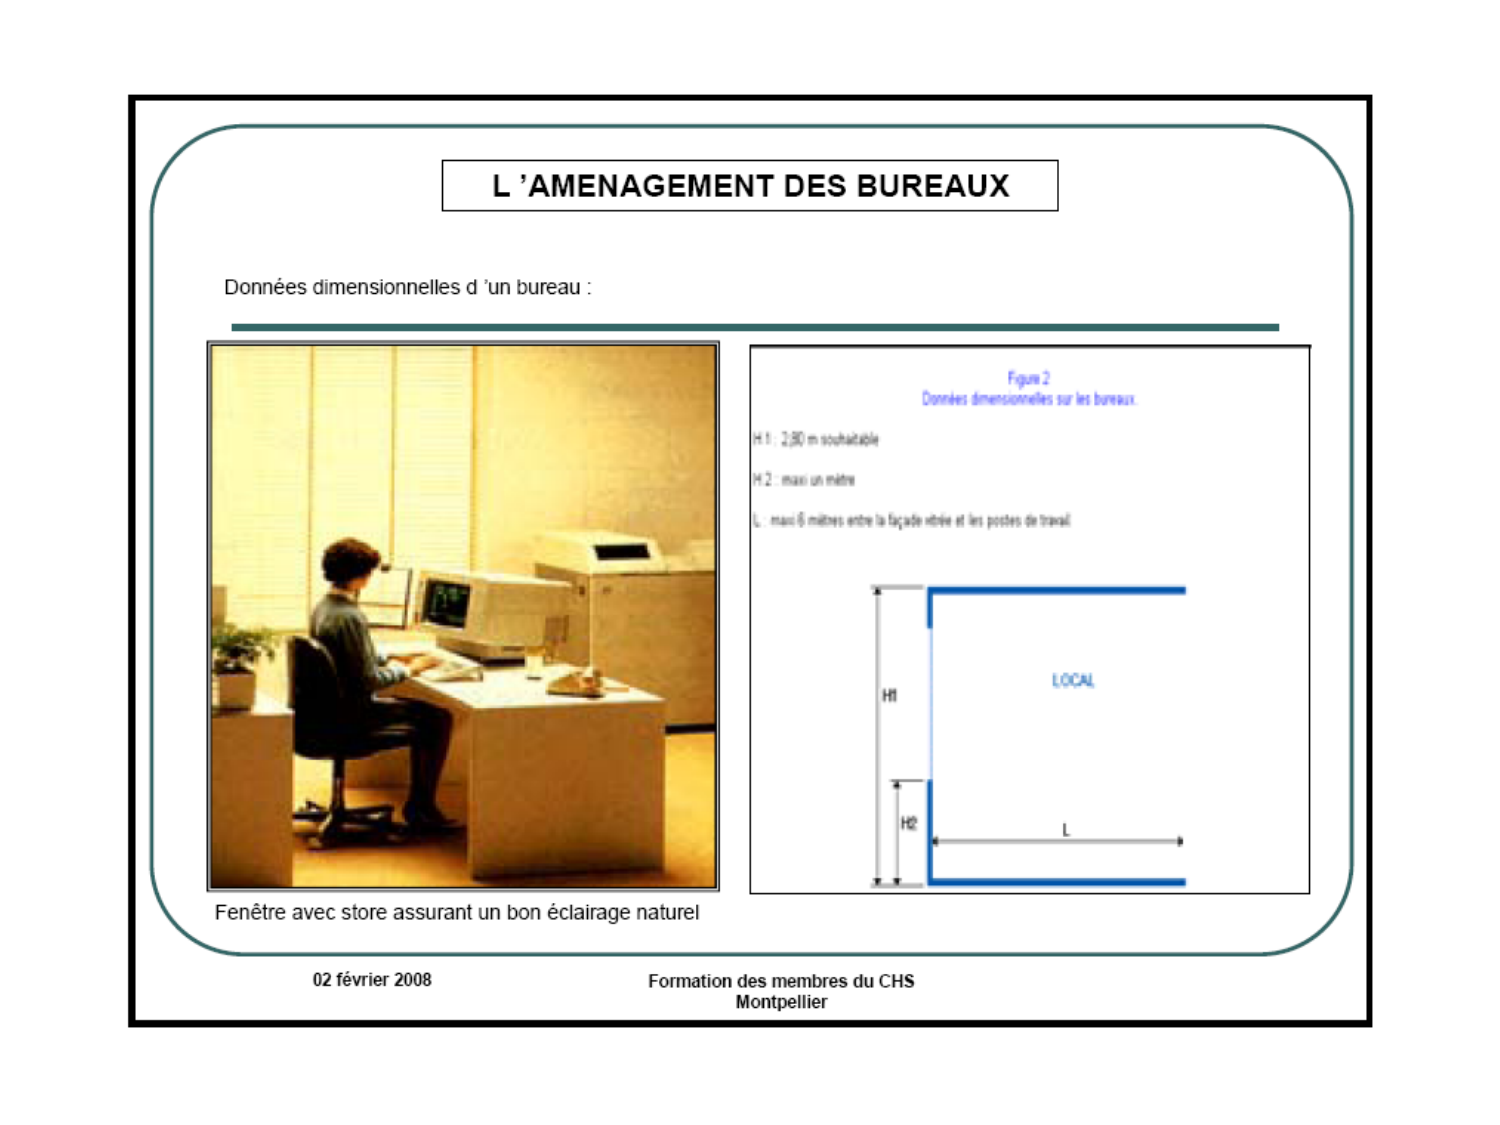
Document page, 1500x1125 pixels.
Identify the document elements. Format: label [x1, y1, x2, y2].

picture [118, 89, 1382, 1036]
